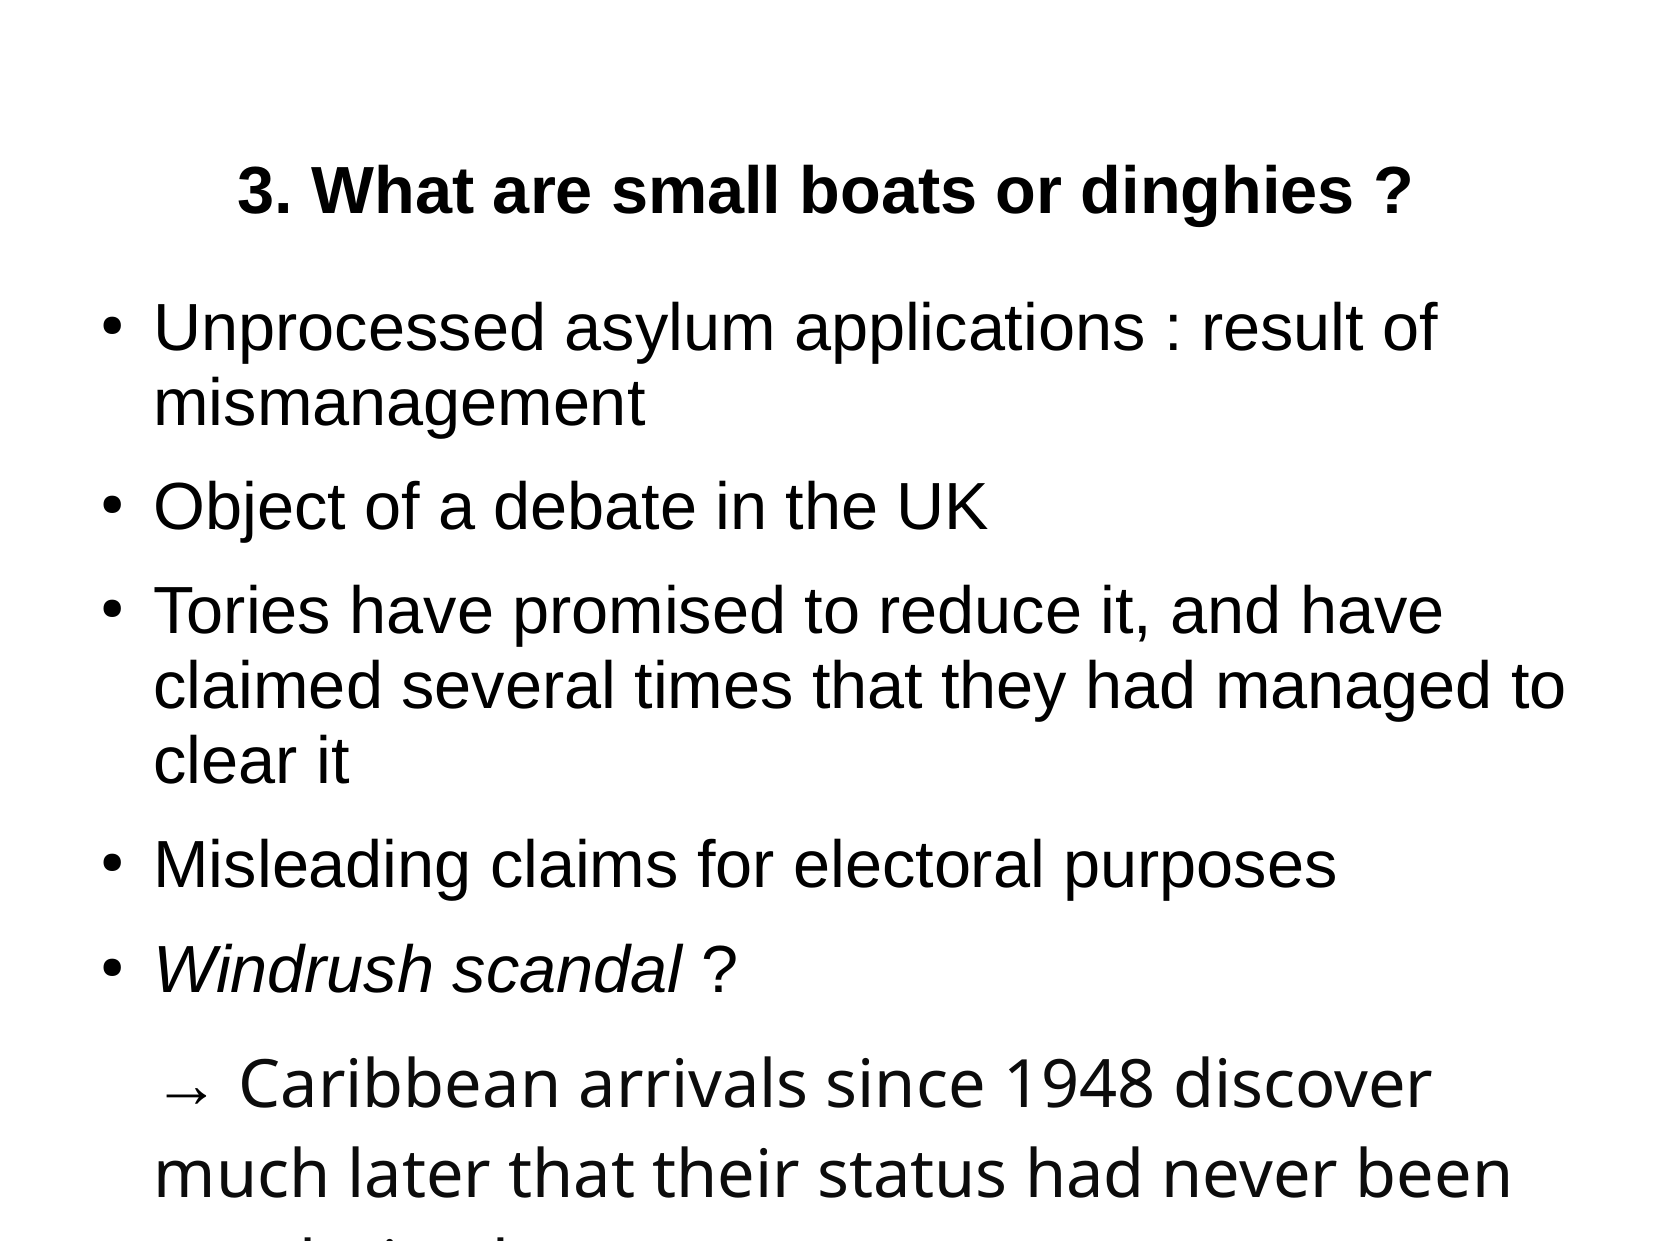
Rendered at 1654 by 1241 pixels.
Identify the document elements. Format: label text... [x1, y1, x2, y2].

title 3. What are small boats or dinghies ? [82, 49, 1571, 257]
list Unprocessed asylum applications : result of mismanagement Object of a debate in the UK Tories have promised to reduce it, and have claimed several times that they had managed to clear it Misleading claims for electoral purposes Windrush scandal ? → Caribbean arrivals since 1948 discover much later that their status had never been regularised. [82, 290, 1571, 1181]
